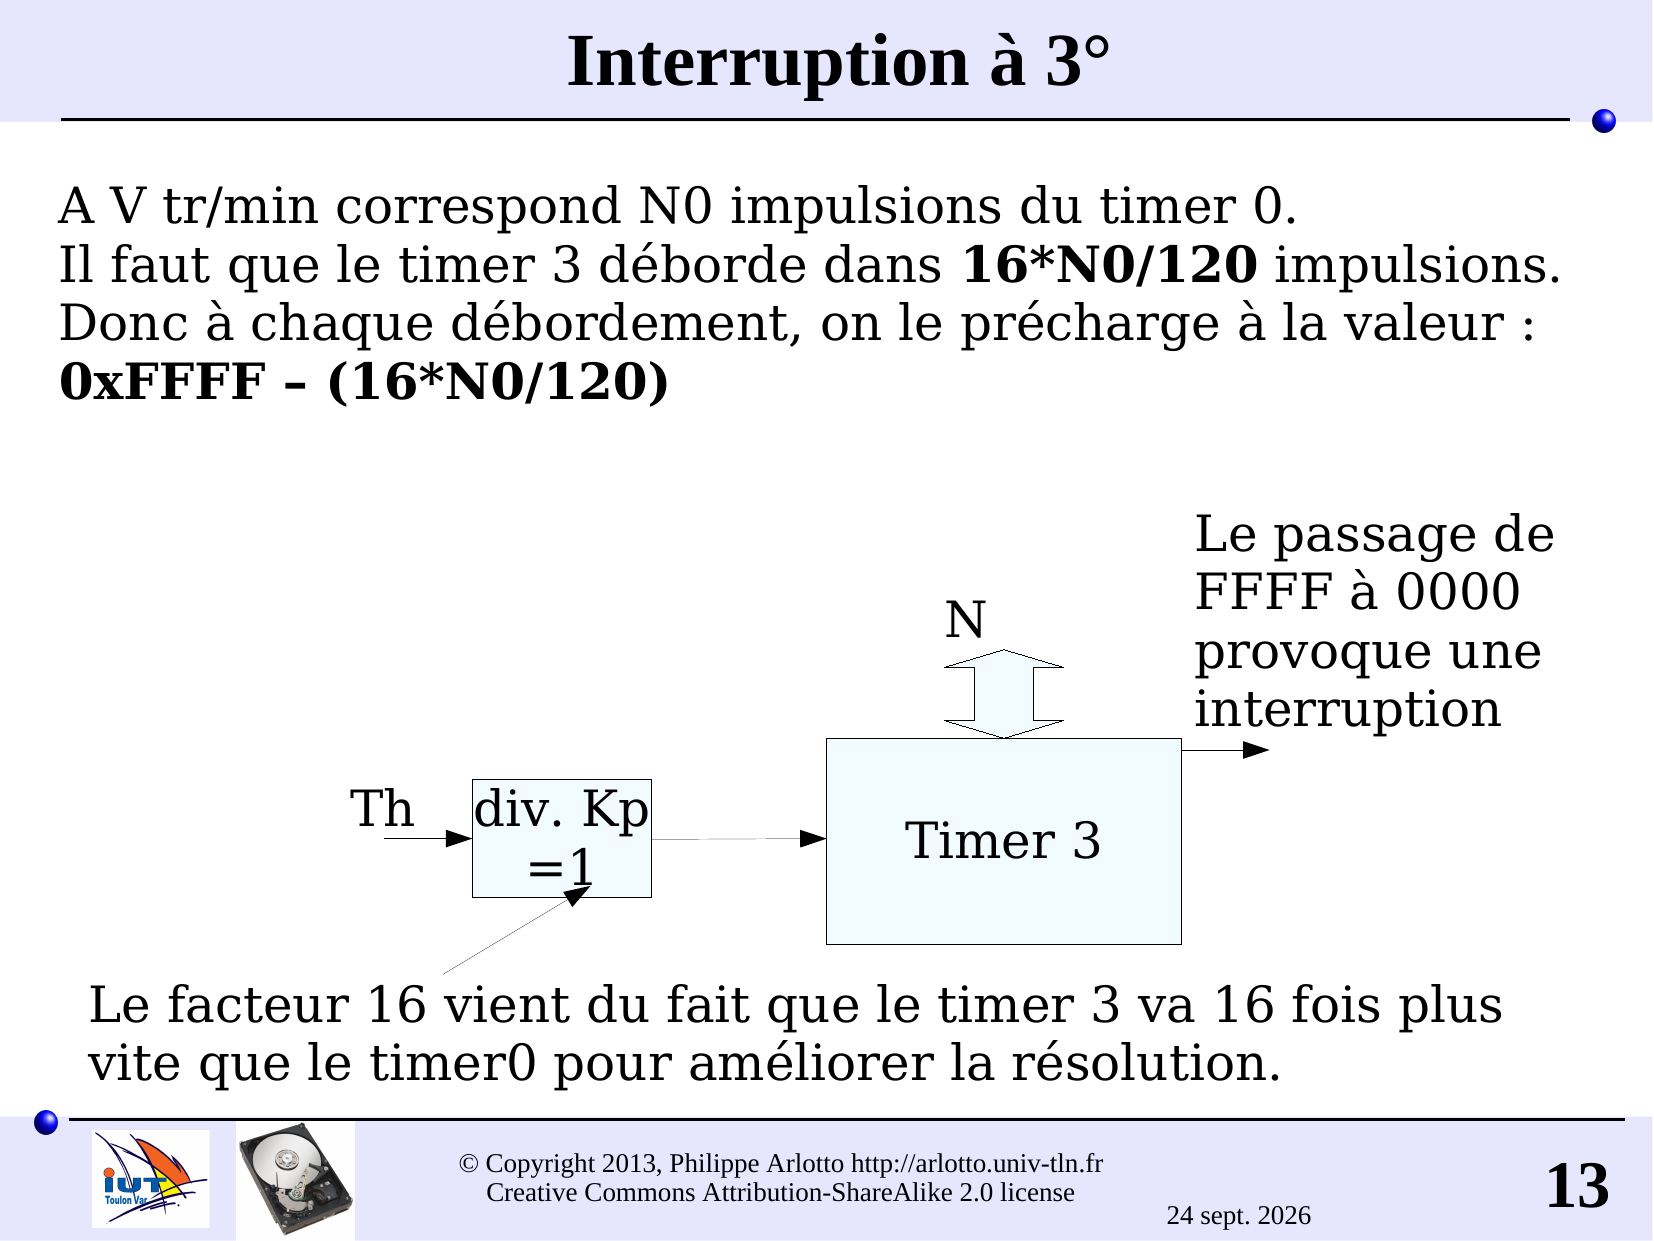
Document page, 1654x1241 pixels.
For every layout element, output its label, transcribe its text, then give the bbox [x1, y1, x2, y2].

title Interruption à 3° [95, 11, 1585, 110]
text_box Th [350, 779, 416, 838]
picture [236, 1121, 355, 1241]
text_box N [944, 591, 1034, 650]
text_box Timer 3 [826, 738, 1182, 945]
text_box Le facteur 16 vient du fait que le timer 3 va 16 fois plus vite que le timer0 pour améliorer la résolution. [88, 976, 1506, 1093]
text_box Le passage de FFFF à 0000 provoque une interruption [1195, 505, 1653, 739]
text_box div. Kp =1 [472, 779, 652, 898]
text_box [944, 650, 1064, 739]
text_box A V tr/min correspond N0 impulsions du timer 0. Il faut que le timer 3 déborde dans 16*N0/120 impulsions. Donc à chaque débordement, on le précharge à la valeur : 0xFFFF – (16*N0/120) [59, 177, 1625, 412]
